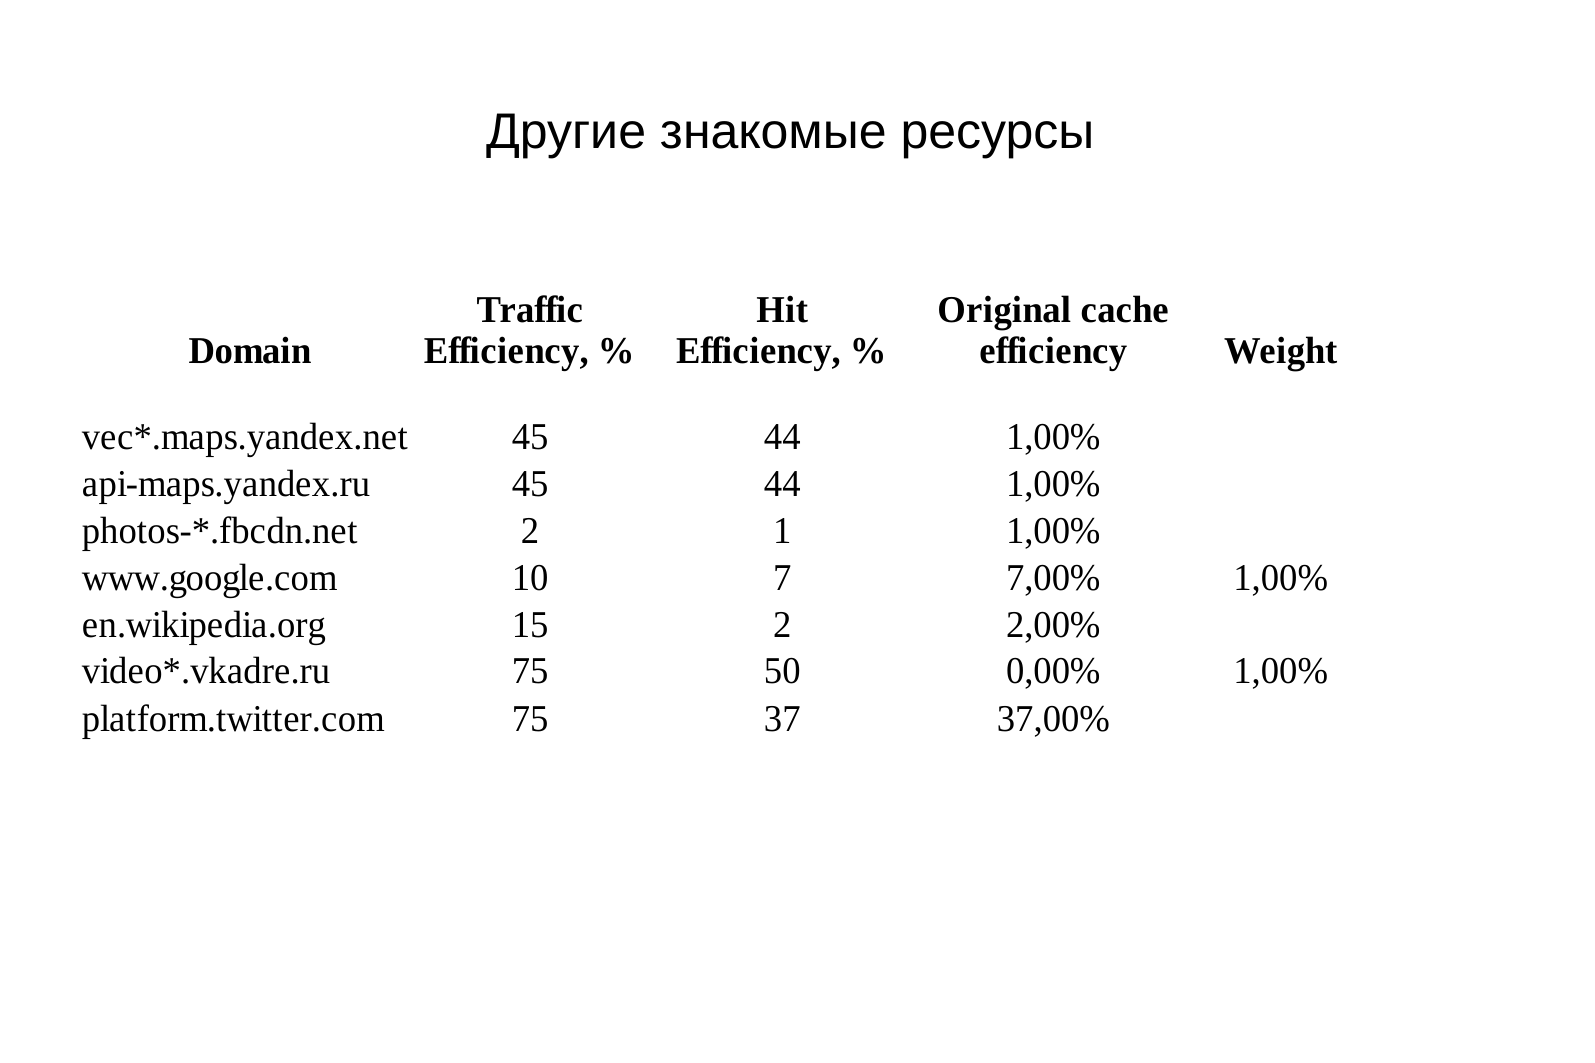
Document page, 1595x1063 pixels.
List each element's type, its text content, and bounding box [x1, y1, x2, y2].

chart [79, 248, 1381, 933]
title Другие знакомые ресурсы [79, 42, 1515, 220]
